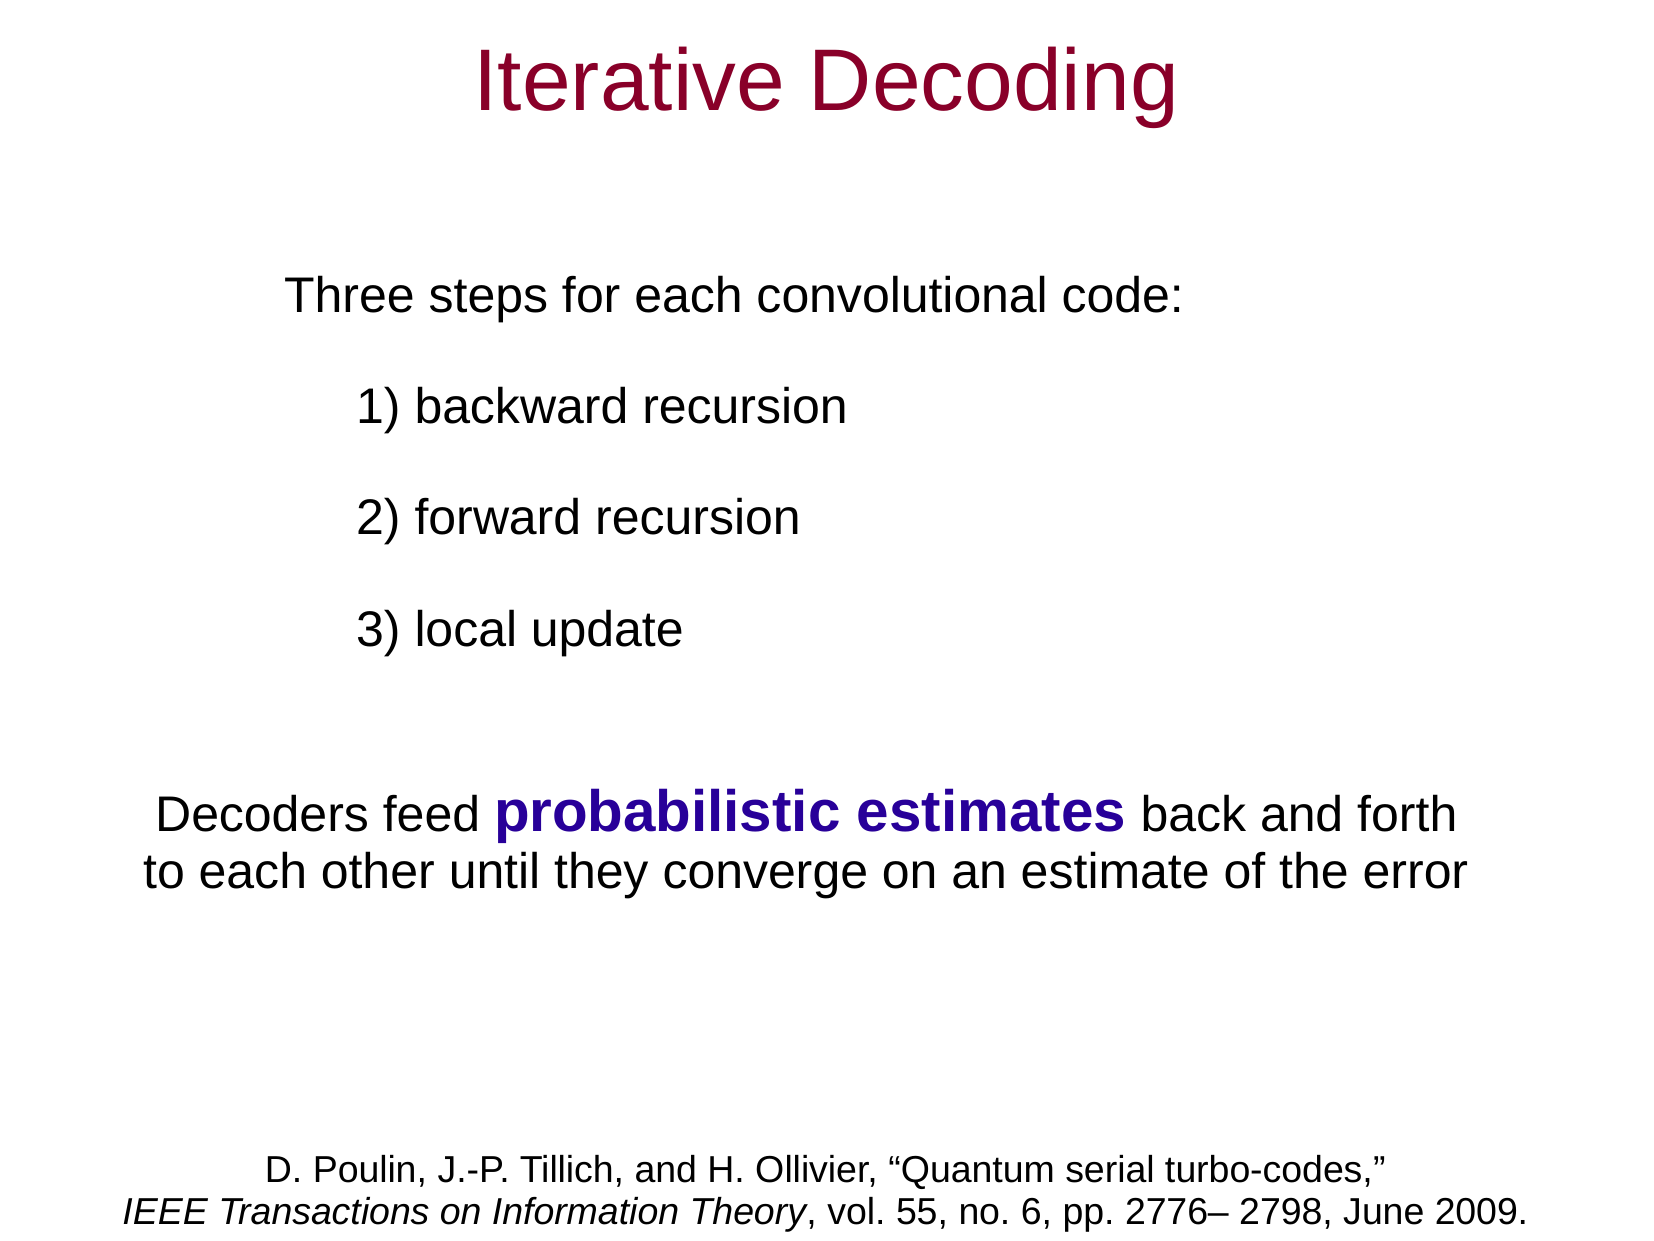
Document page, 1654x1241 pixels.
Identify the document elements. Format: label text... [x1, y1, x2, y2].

text_box Three steps for each convolutional code: backward recursion forward recursion local update [269, 259, 1576, 665]
text_box Decoders feed probabilistic estimates back and forth to each other until they converge on an estimate of the error [128, 770, 1483, 907]
title Iterative Decoding [0, 0, 1654, 151]
text_box D. Poulin, J.-P. Tillich, and H. Ollivier, “Quantum serial turbo-codes,” IEEE Transactions on Information Theory, vol. 55, no. 6, pp. 2776– 2798, June 2009. [107, 1141, 1546, 1241]
